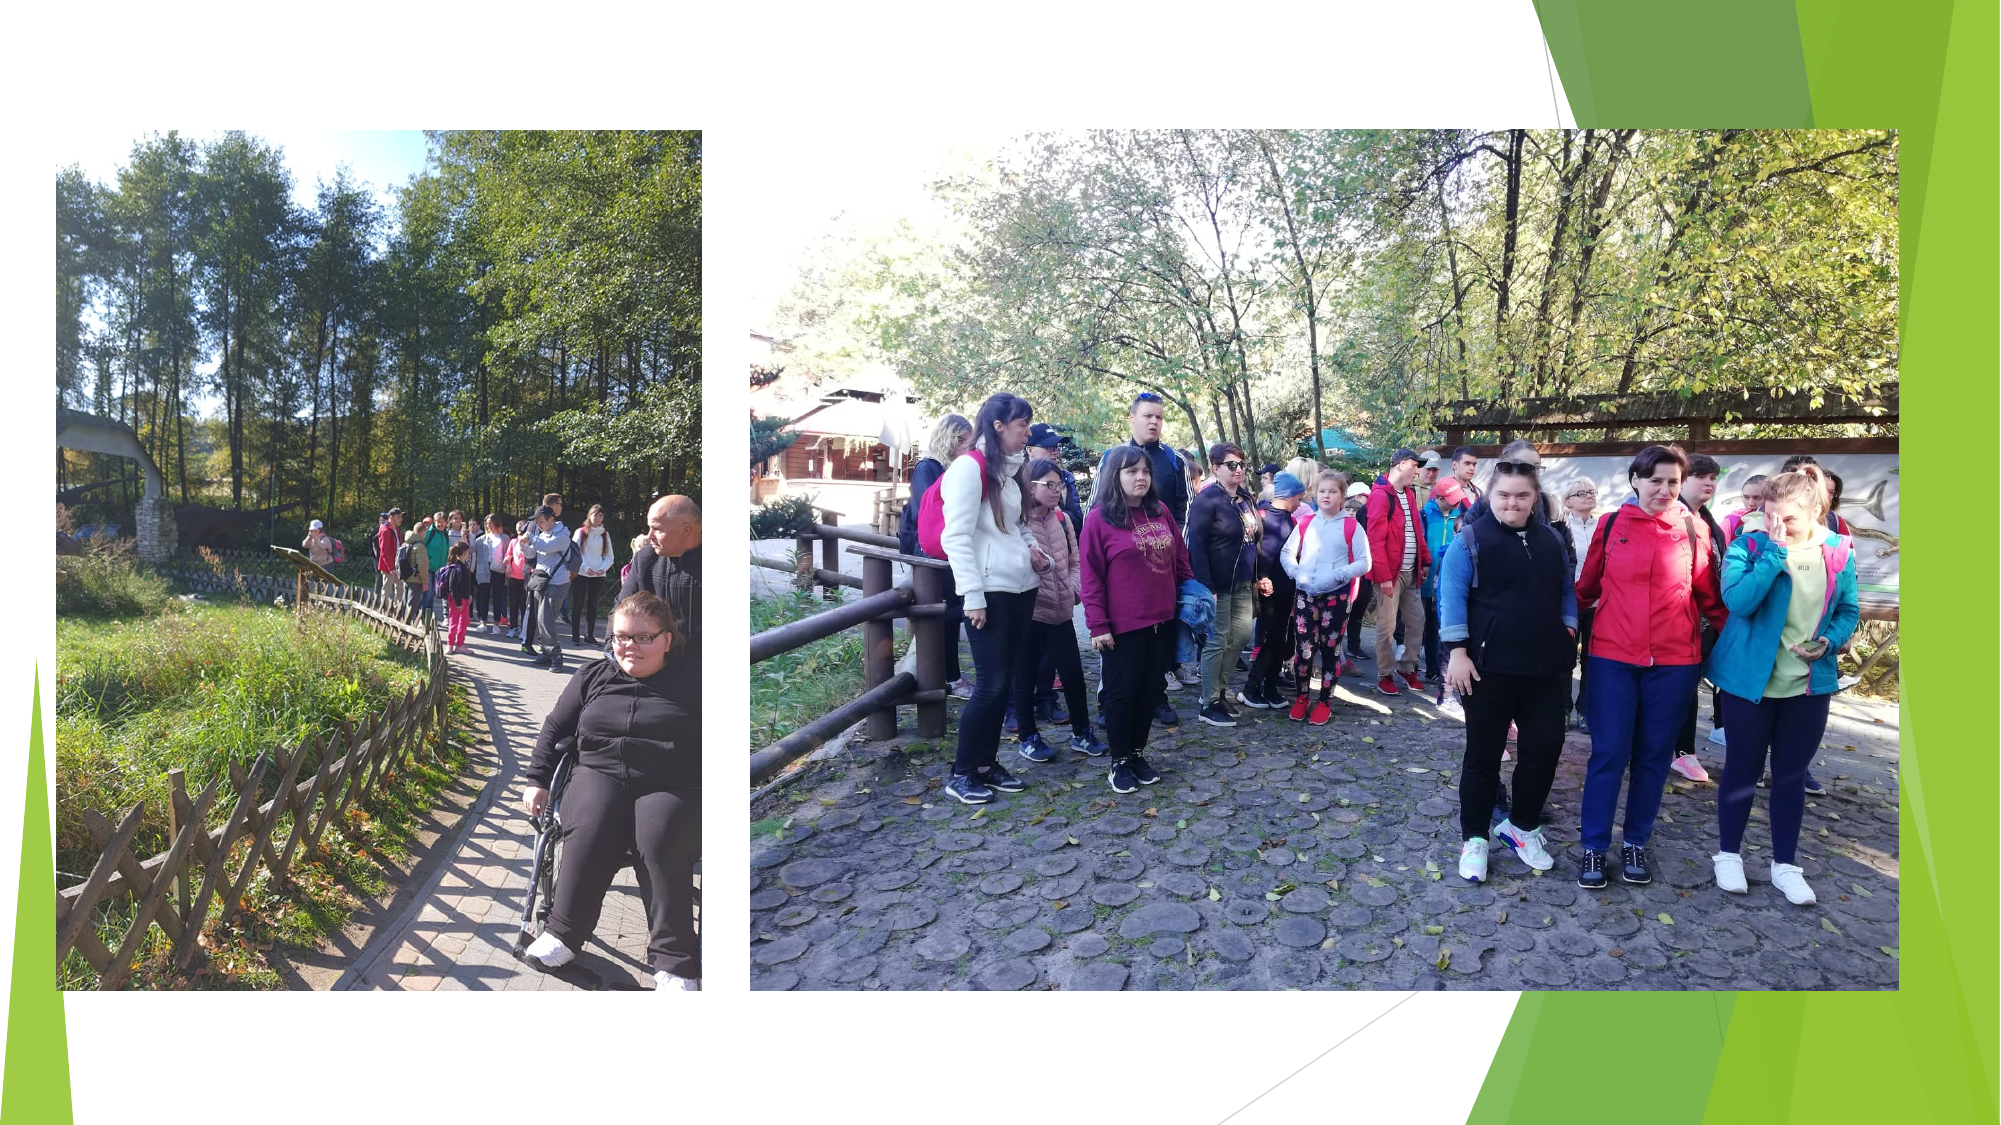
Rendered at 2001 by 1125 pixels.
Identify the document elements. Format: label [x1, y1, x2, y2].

picture [56, 130, 702, 991]
picture [750, 129, 1899, 991]
